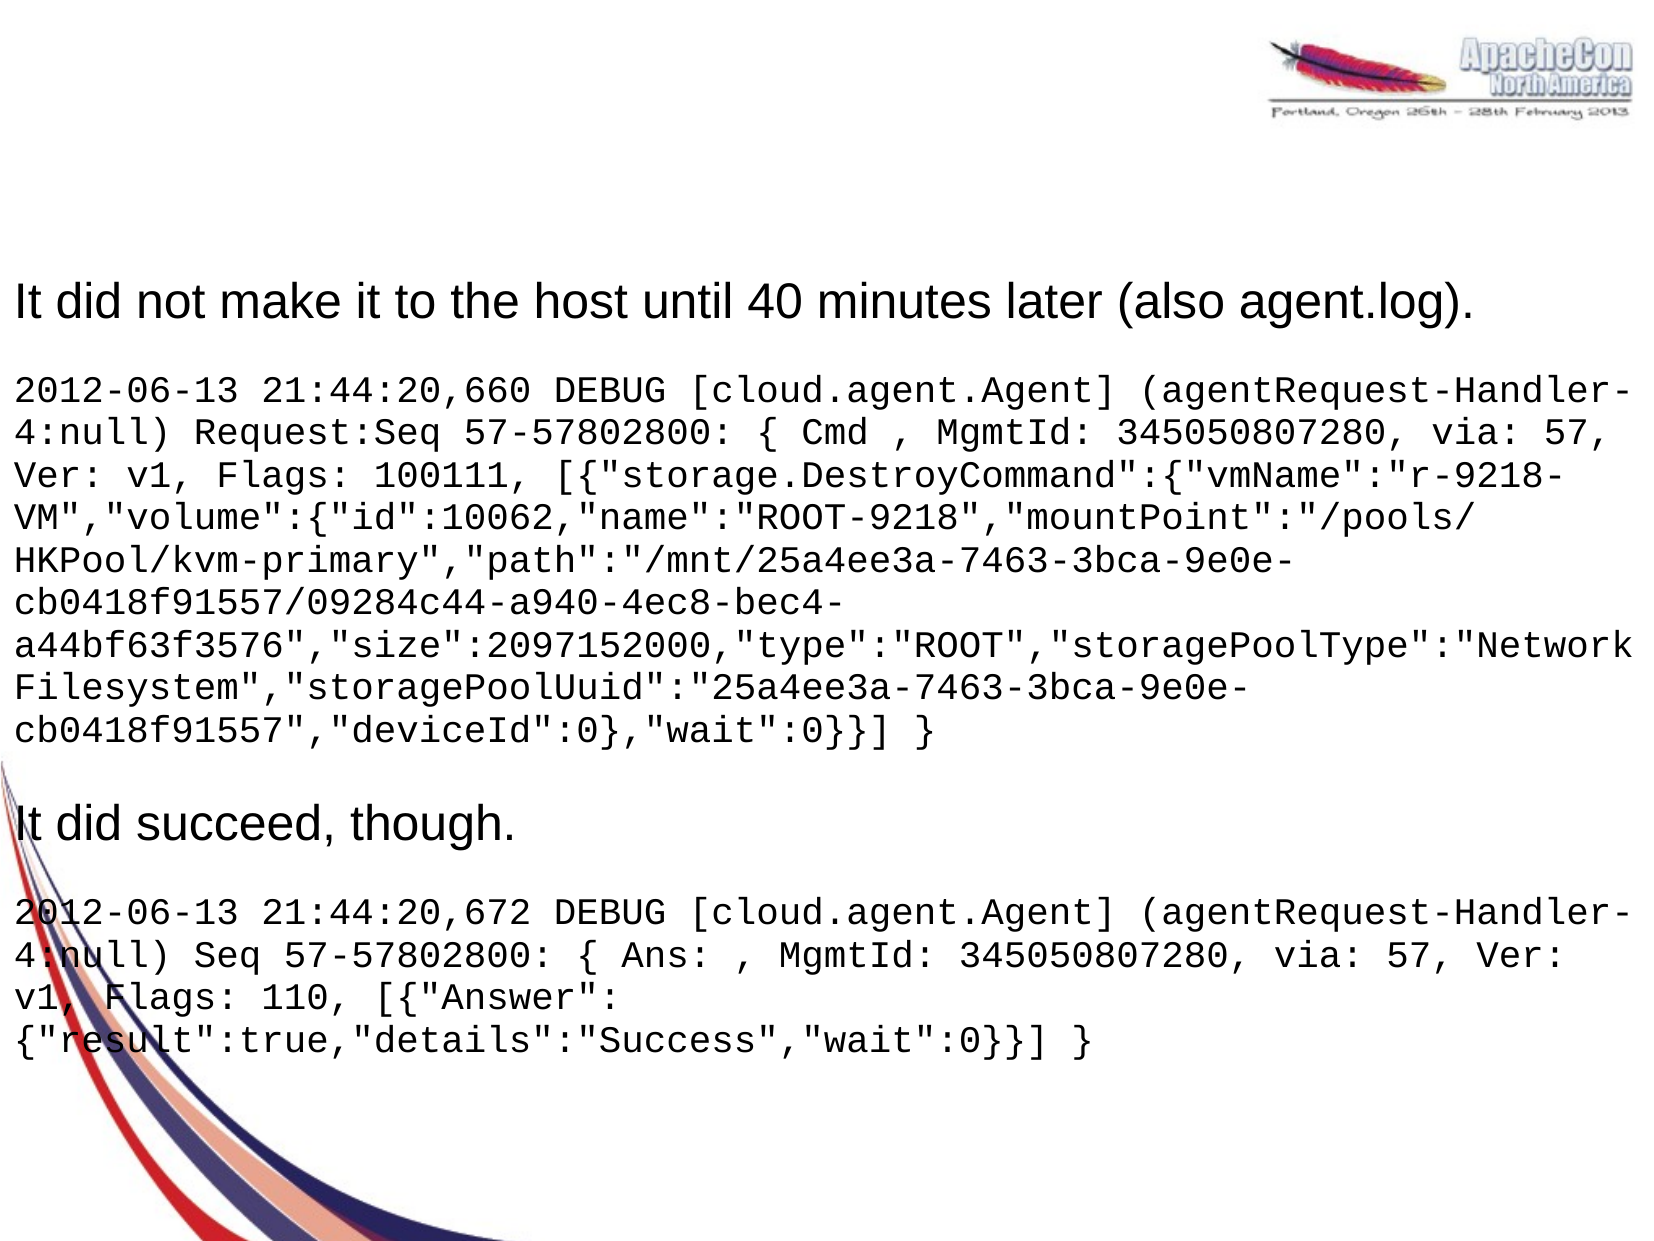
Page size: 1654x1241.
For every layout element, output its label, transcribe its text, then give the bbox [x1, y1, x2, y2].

picture [0, 0, 1654, 265]
picture [290, 1036, 299, 1050]
text_box It did not make it to the host until 40 minutes later (also agent.log). 2012-06-13 21:44:20,660 DEBUG [cloud.agent.Agent] (agentRequest-Handler-4:null) Request:Seq 57-57802800: { Cmd , MgmtId: 345050807280, via: 57, Ver: v1, Flags: 100111, [{"storage.DestroyCommand":{"vmName":"r-9218-VM","volume":{"id":10062,"name":"ROOT-9218","mountPoint":"/pools/HKPool/kvm-primary","path":"/mnt/25a4ee3a-7463-3bca-9e0e-cb0418f91557/09284c44-a940-4ec8-bec4-a44bf63f3576","size":2097152000,"type":"ROOT","storagePoolType":"NetworkFilesystem","storagePoolUuid":"25a4ee3a-7463-3bca-9e0e-cb0418f91557","deviceId":0},"wait":0}}] } It did succeed, though. 2012-06-13 21:44:20,672 DEBUG [cloud.agent.Agent] (agentRequest-Handler-4:null) Seq 57-57802800: { Ans: , MgmtId: 345050807280, via: 57, Ver: v1, Flags: 110, [{"Answer":{"result":true,"details":"Success","wait":0}}] } [0, 265, 1654, 1036]
picture [402, 1036, 413, 1040]
picture [133, 1036, 142, 1050]
picture [87, 1036, 98, 1040]
picture [852, 1042, 861, 1050]
picture [694, 1036, 705, 1040]
picture [379, 1036, 389, 1050]
picture [312, 1036, 323, 1040]
picture [964, 1036, 975, 1050]
picture [0, 1036, 1654, 1241]
picture [447, 1042, 456, 1050]
picture [827, 1036, 841, 1048]
picture [628, 1036, 637, 1050]
